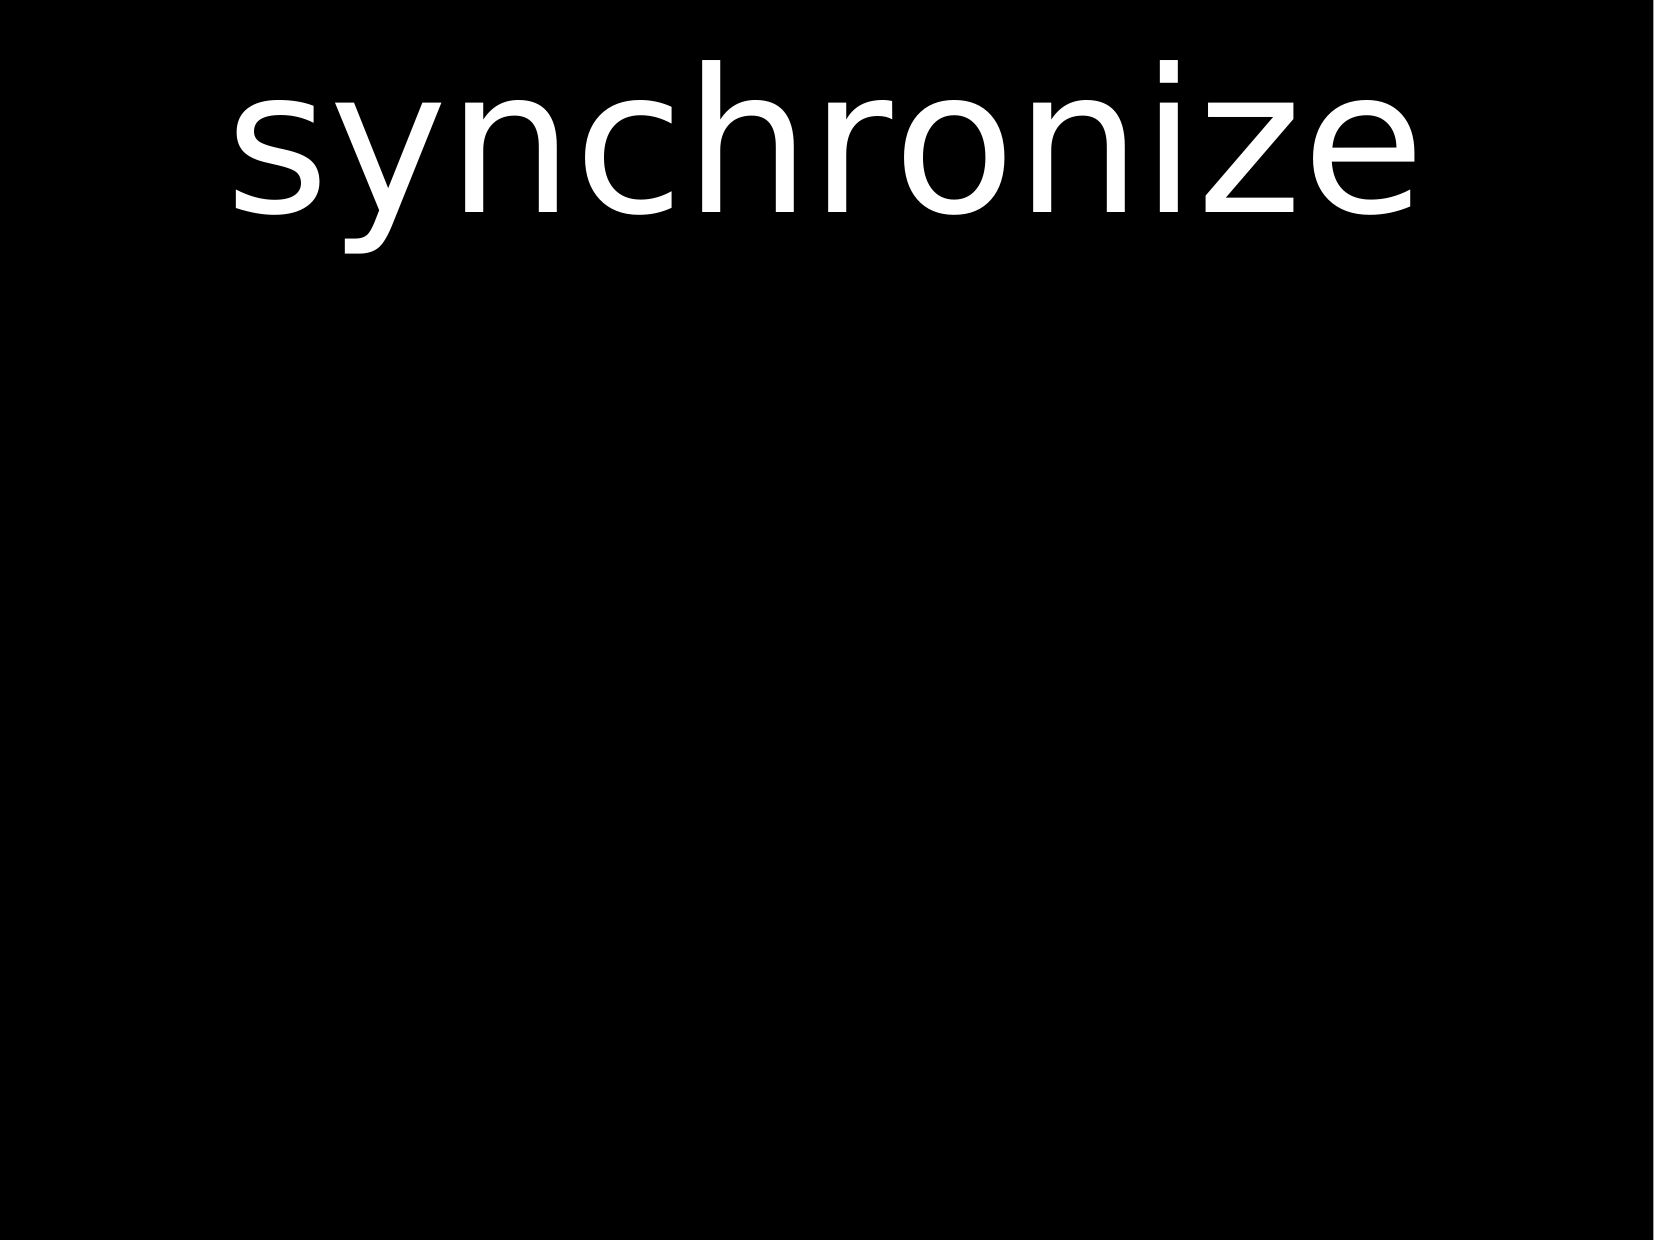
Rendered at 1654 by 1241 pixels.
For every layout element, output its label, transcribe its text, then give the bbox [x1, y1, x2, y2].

title synchronize [82, 35, 1570, 269]
